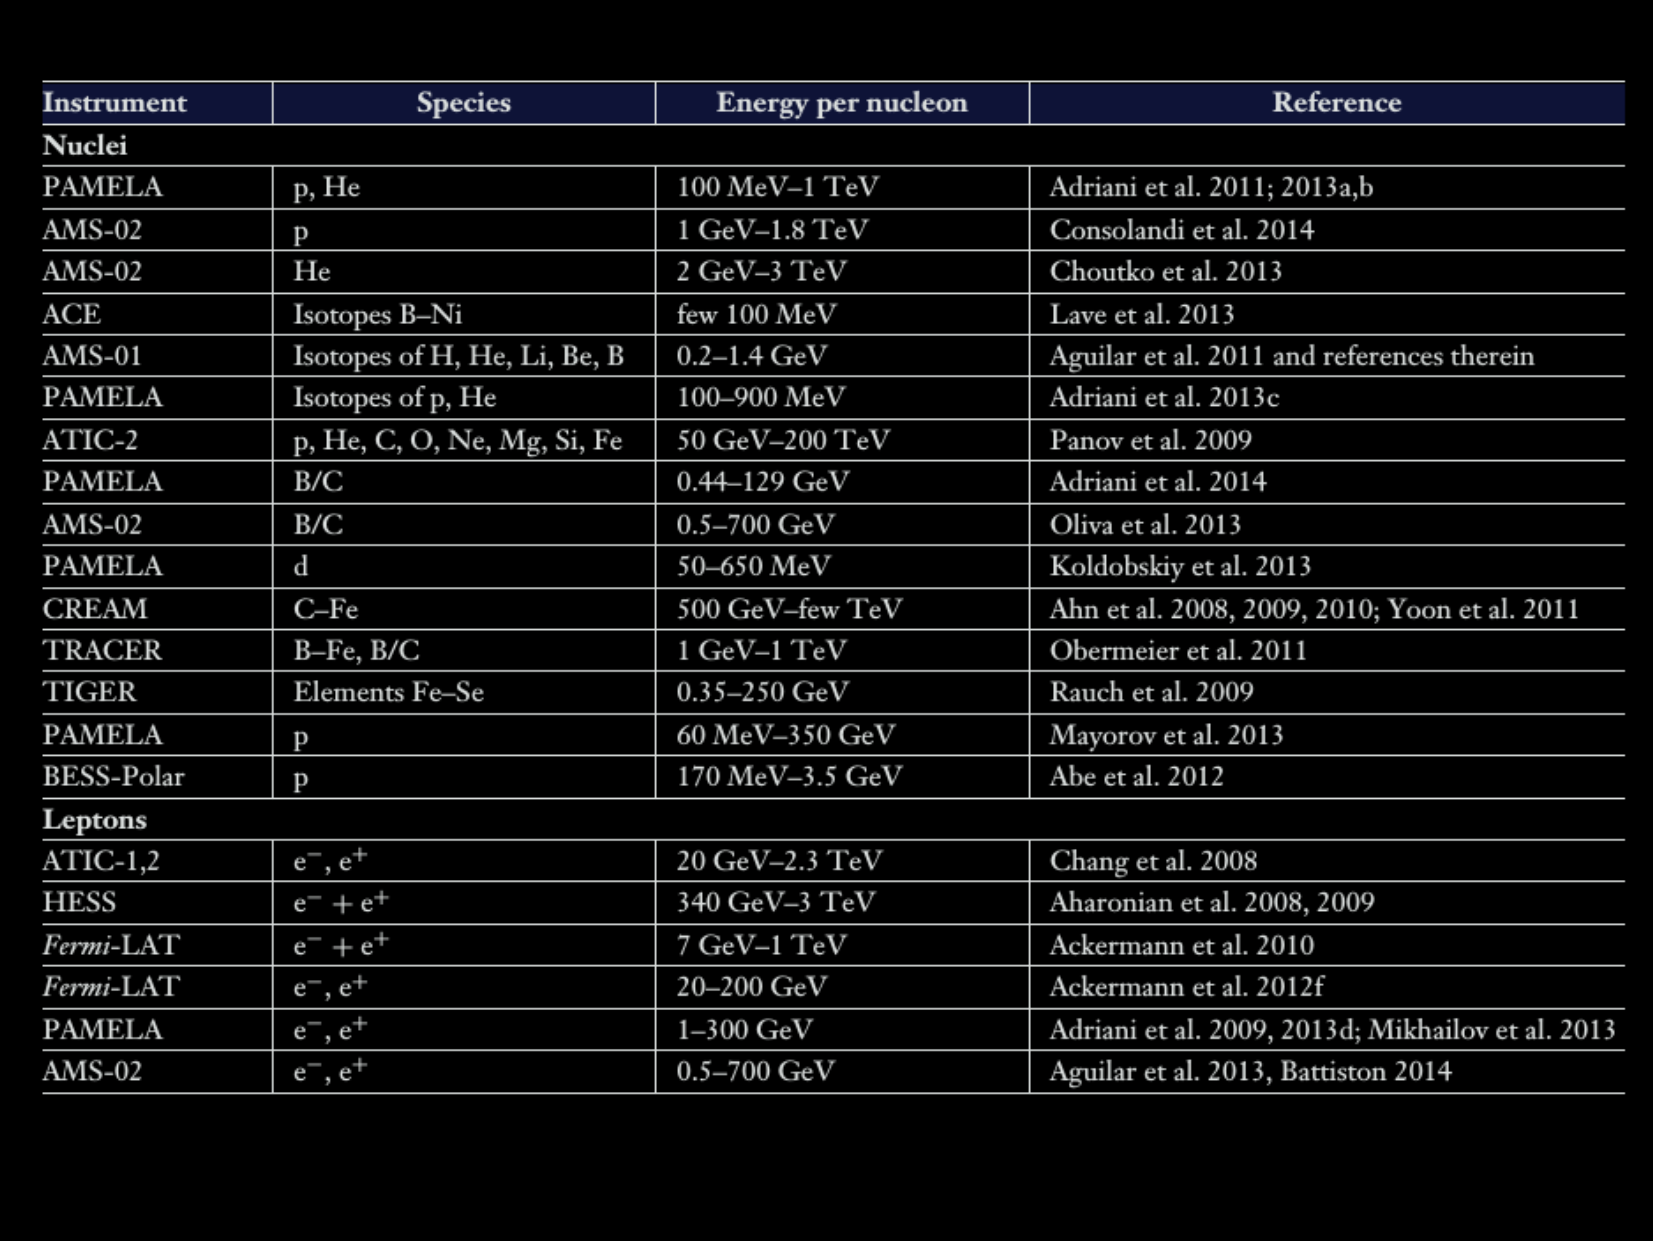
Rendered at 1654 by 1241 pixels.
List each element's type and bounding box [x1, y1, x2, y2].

picture [20, 74, 1653, 1111]
